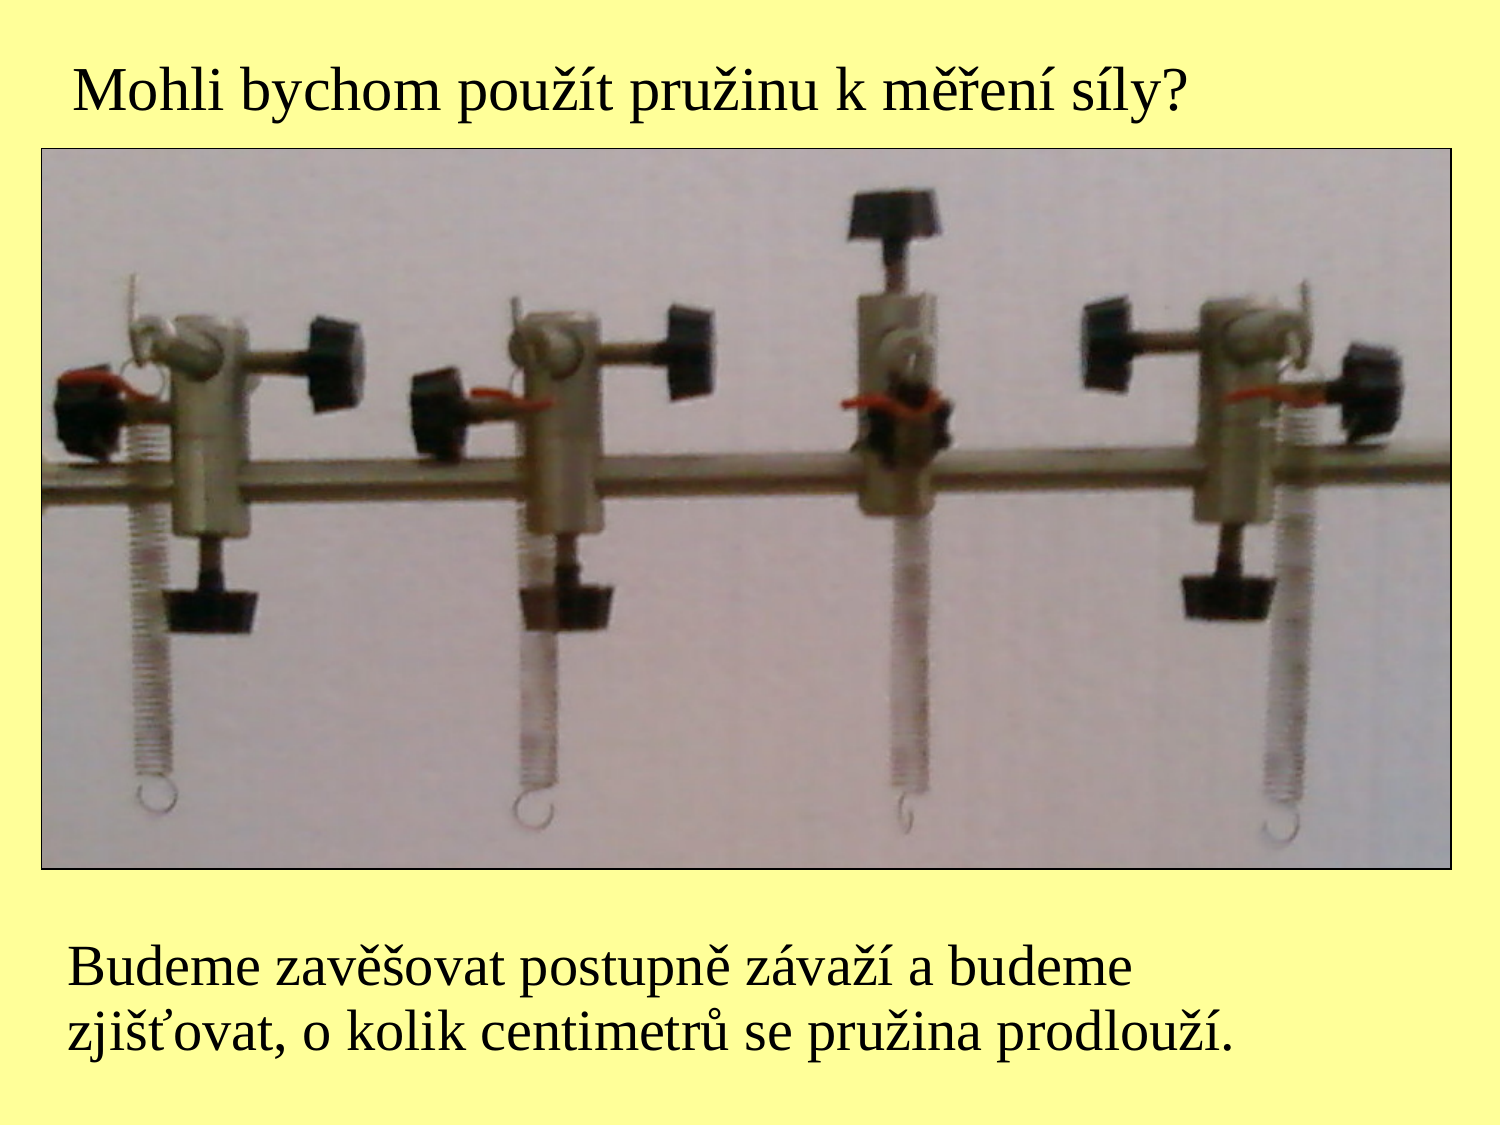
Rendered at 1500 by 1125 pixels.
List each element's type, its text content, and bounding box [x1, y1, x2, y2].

picture [42, 149, 1450, 869]
text_box Mohli bychom použít pružinu k měření síly? [57, 46, 1205, 132]
text_box Budeme zavěšovat postupně závaží a budeme zjišťovat, o kolik centimetrů se pružina prodlouží. [52, 925, 1339, 1071]
